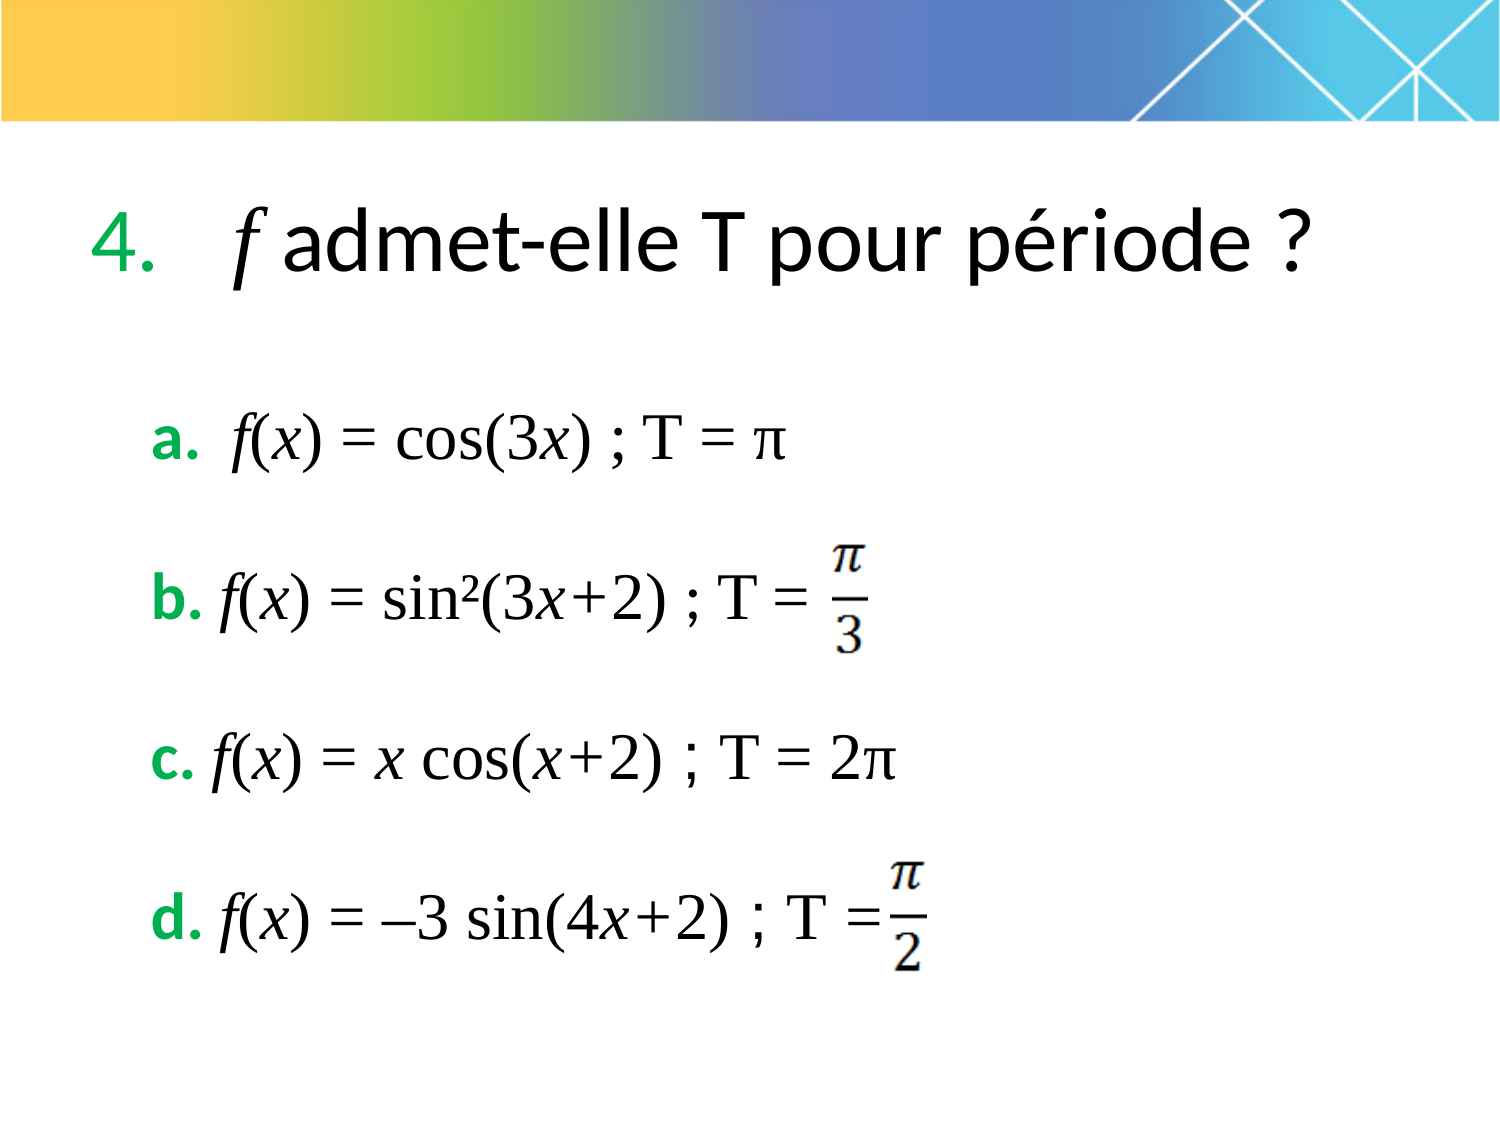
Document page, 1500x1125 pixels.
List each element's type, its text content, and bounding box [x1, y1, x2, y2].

picture [0, 0, 1500, 123]
picture [832, 538, 868, 657]
text_box a. f(x) = cos(3x) ; T = π b. f(x) = sin²(3x+2) ; T = c. f(x) = x cos(x+2) ; T = 2π d. f(x) = –3 sin(4x+2) ; T = [135, 385, 985, 1041]
title f admet-elle T pour période ? [75, 164, 1426, 305]
picture [890, 855, 927, 973]
